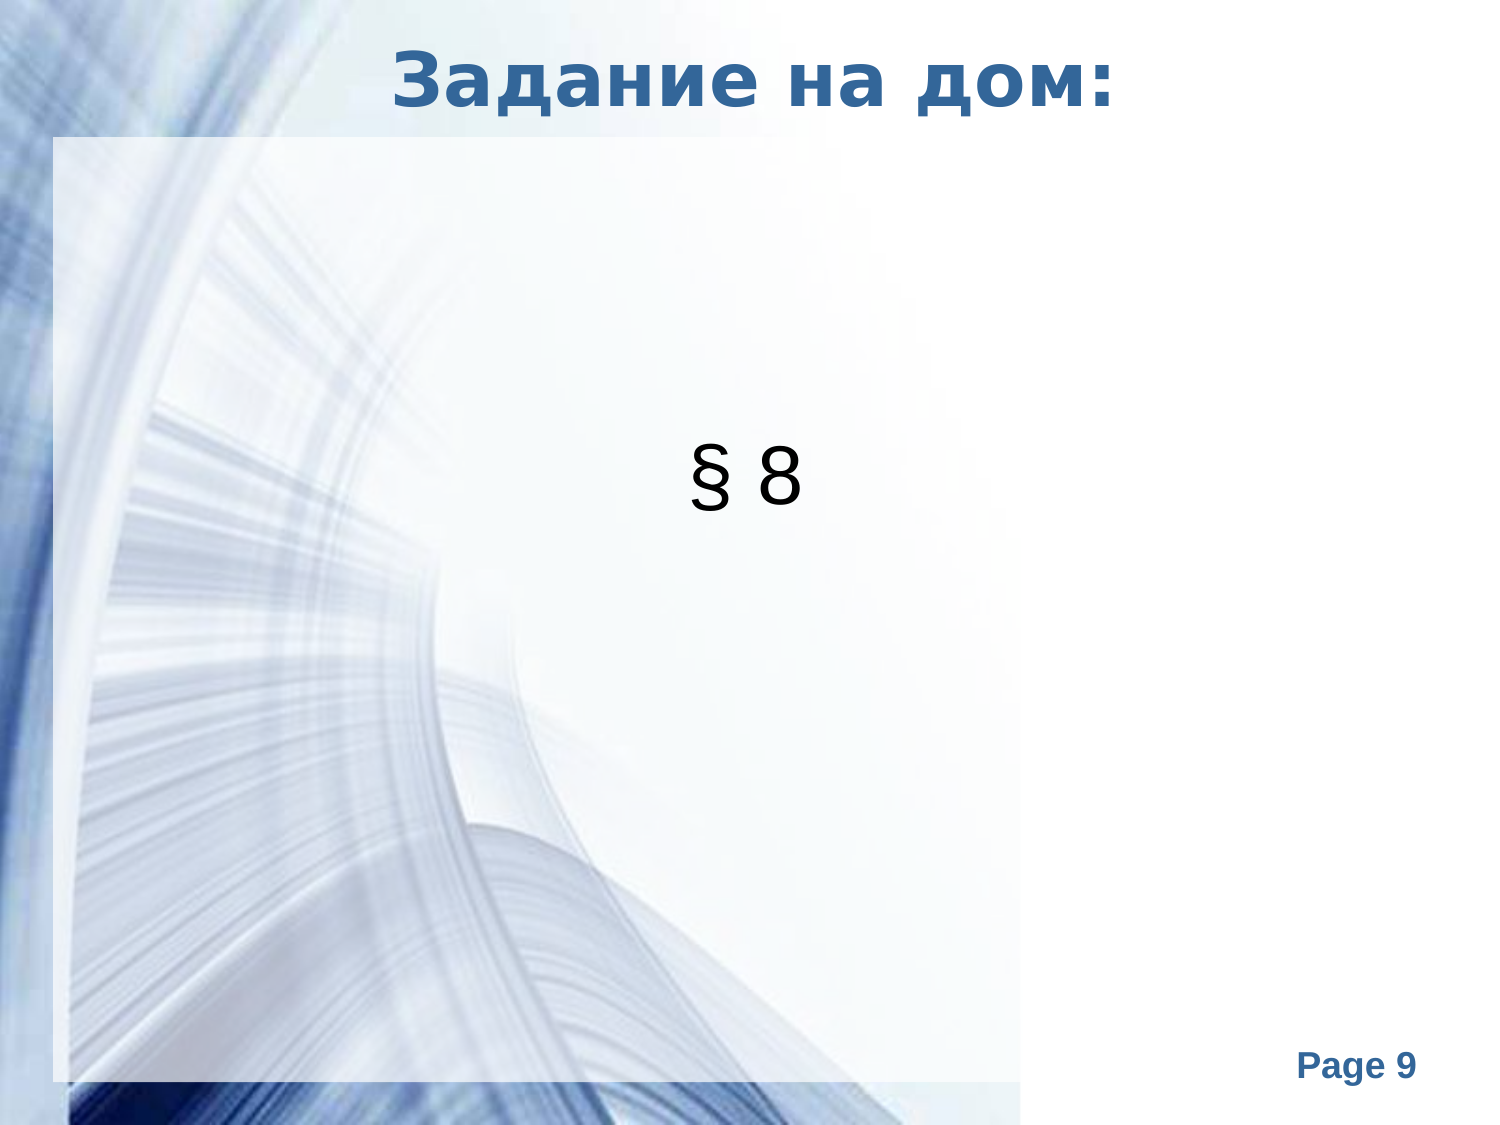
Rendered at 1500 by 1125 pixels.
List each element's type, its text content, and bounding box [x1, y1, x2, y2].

text_box Задание на дом: [375, 23, 1133, 130]
picture [0, 0, 1500, 1125]
text_box § 8 [673, 413, 939, 529]
